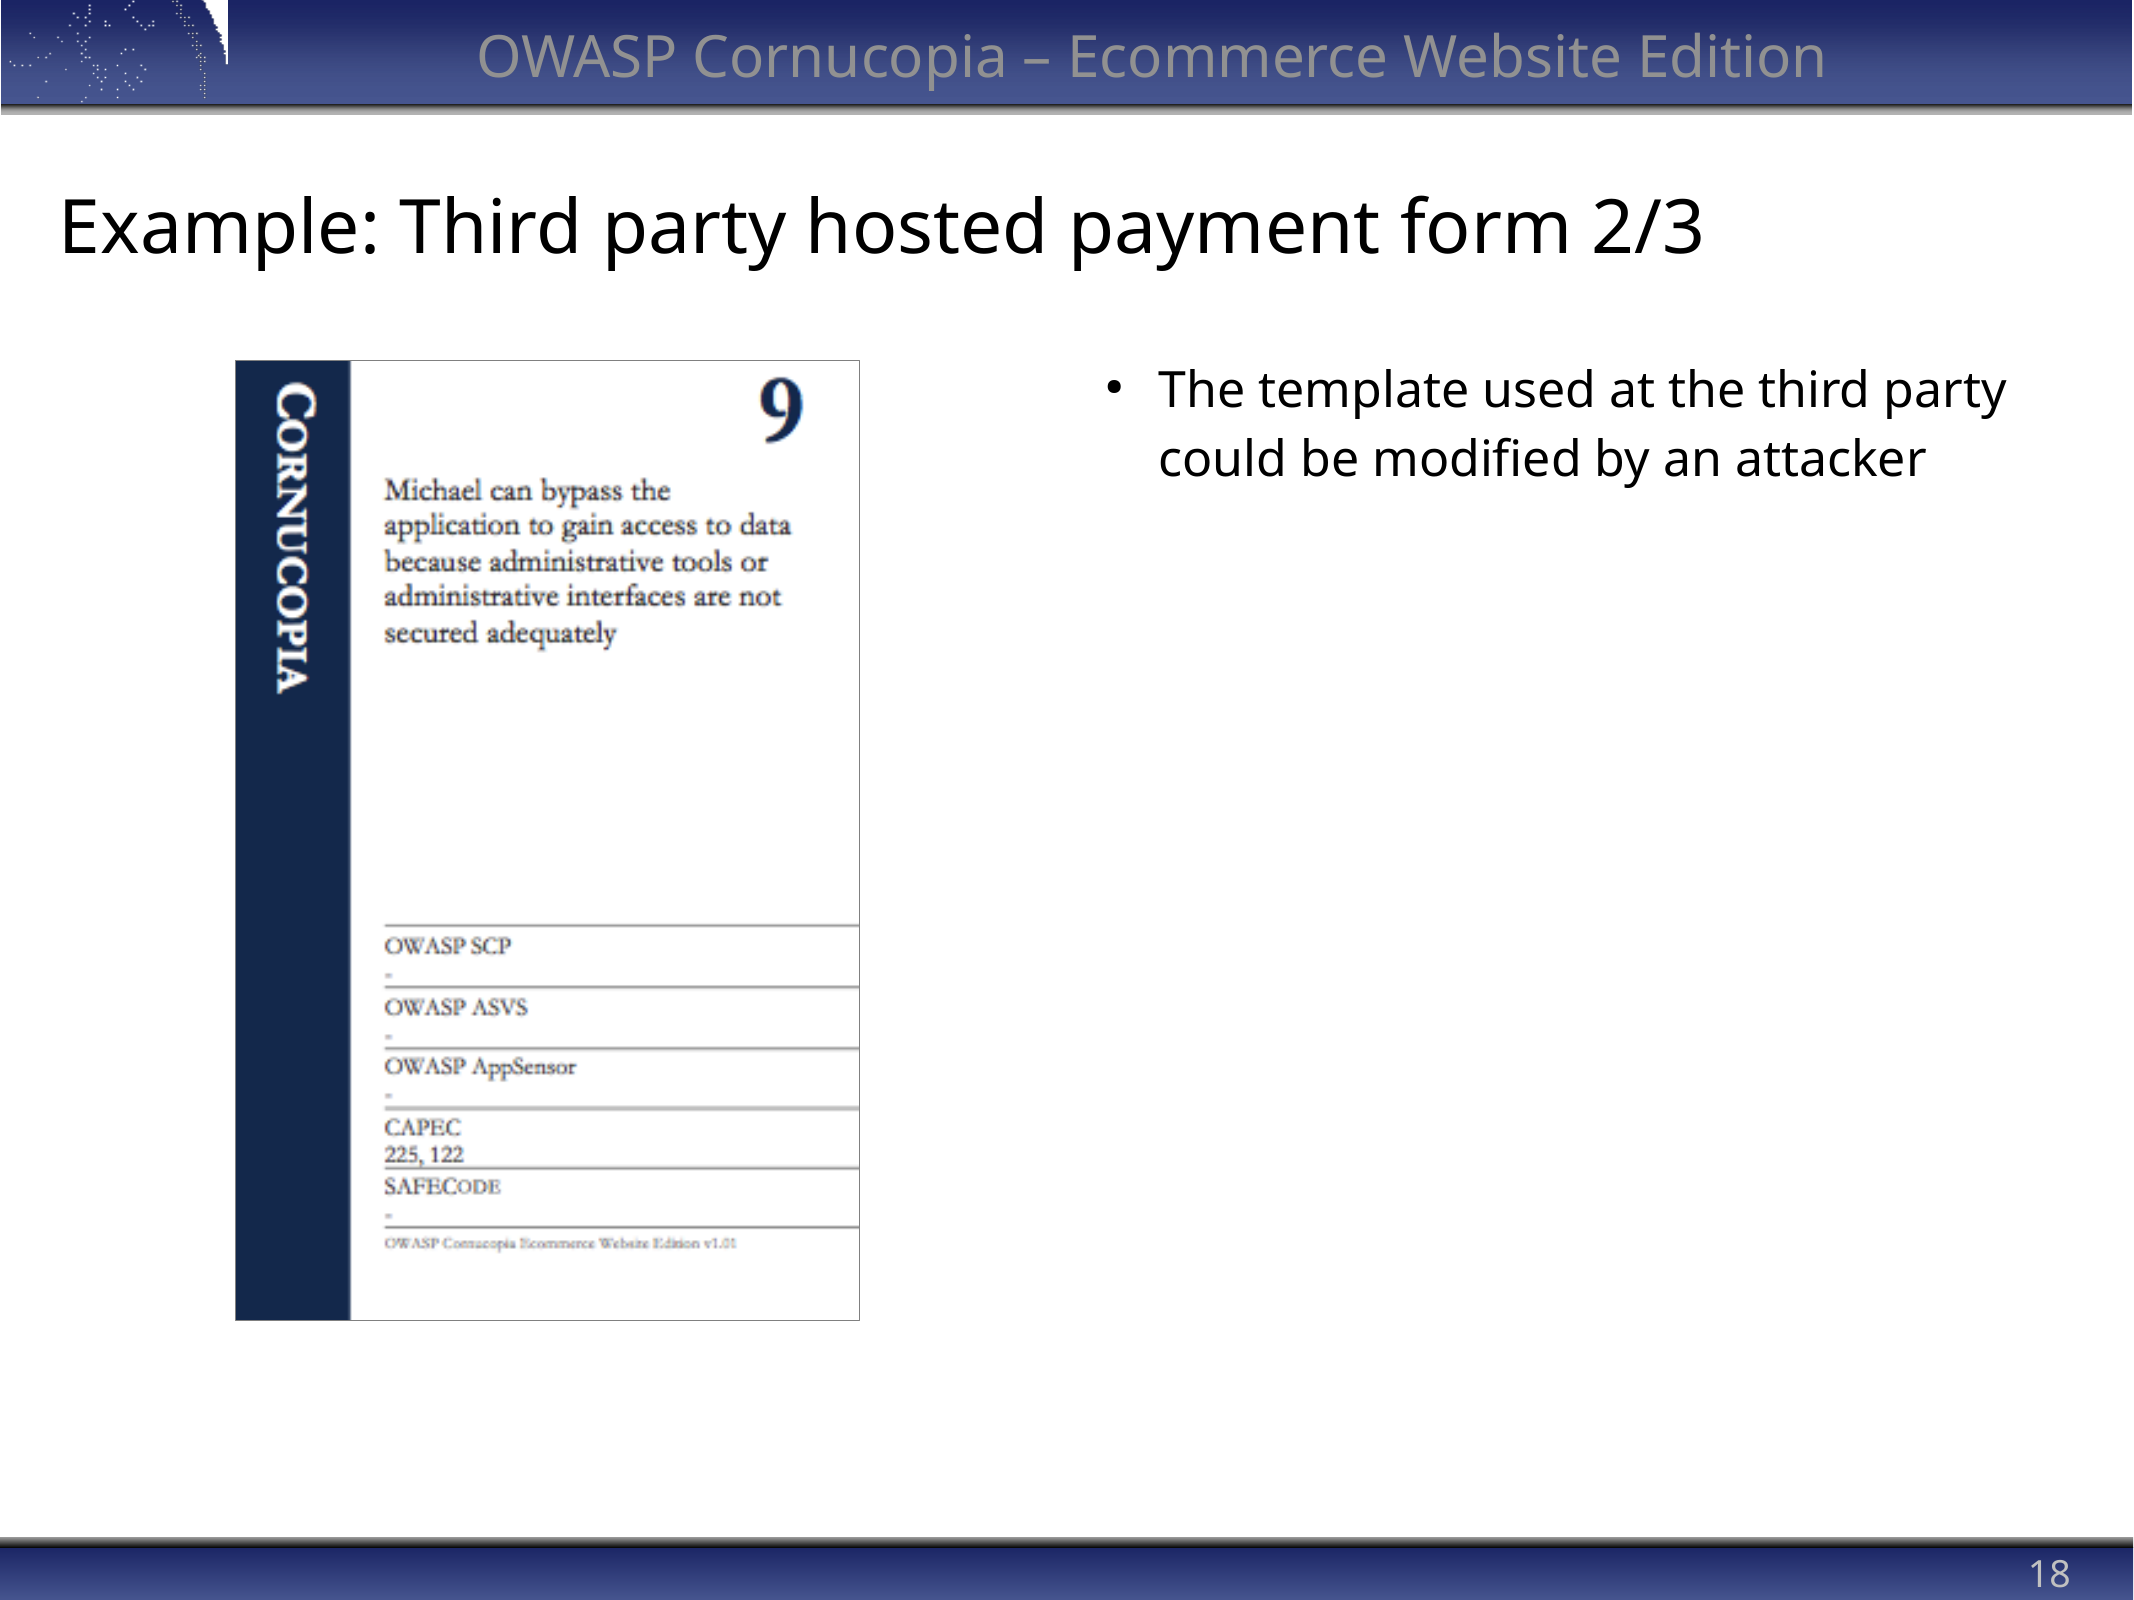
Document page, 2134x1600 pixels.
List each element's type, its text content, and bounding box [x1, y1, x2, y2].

title Example: Third party hosted payment form 2/3 [58, 124, 2126, 325]
picture [236, 361, 860, 1320]
list The template used at the third party could be modified by an attacker [1087, 354, 2068, 1536]
